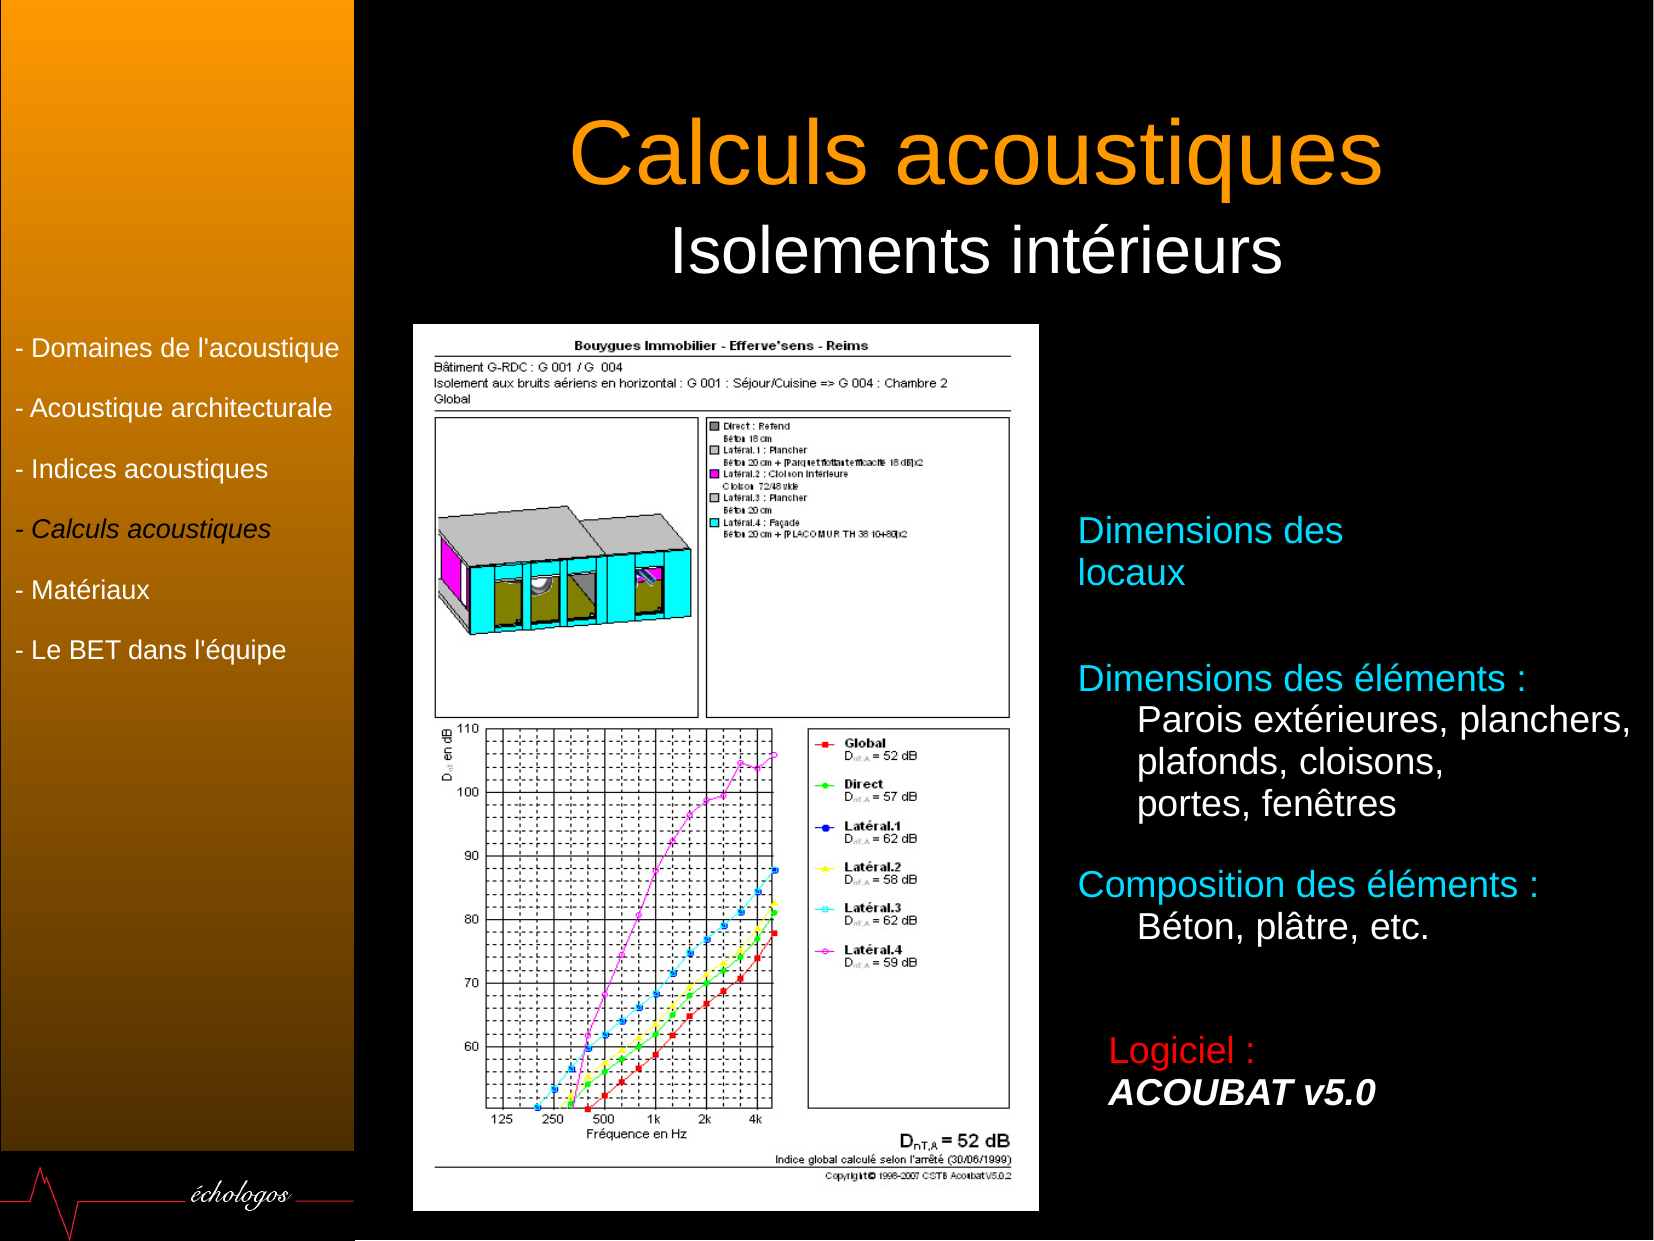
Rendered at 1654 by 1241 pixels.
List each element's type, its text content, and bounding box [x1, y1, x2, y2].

picture [0, 1166, 355, 1241]
text_box Composition des éléments : Béton, plâtre, etc. [1062, 856, 1654, 956]
title Calculs acoustiques [383, 56, 1571, 206]
picture [413, 324, 1039, 1211]
text_box Logiciel : ACOUBAT v5.0 [1093, 1022, 1392, 1123]
text_box Dimensions des locaux [1062, 501, 1477, 601]
text_box Dimensions des éléments : Parois extérieures, planchers, plafonds, cloisons, portes, fenêtres [1062, 649, 1654, 833]
text_box - Domaines de l'acoustique - Acoustique architecturale - Indices acoustiques - Calculs acoustiques - Matériaux - Le BET dans l'équipe [0, 325, 355, 755]
text_box Isolements intérieurs [383, 206, 1571, 294]
